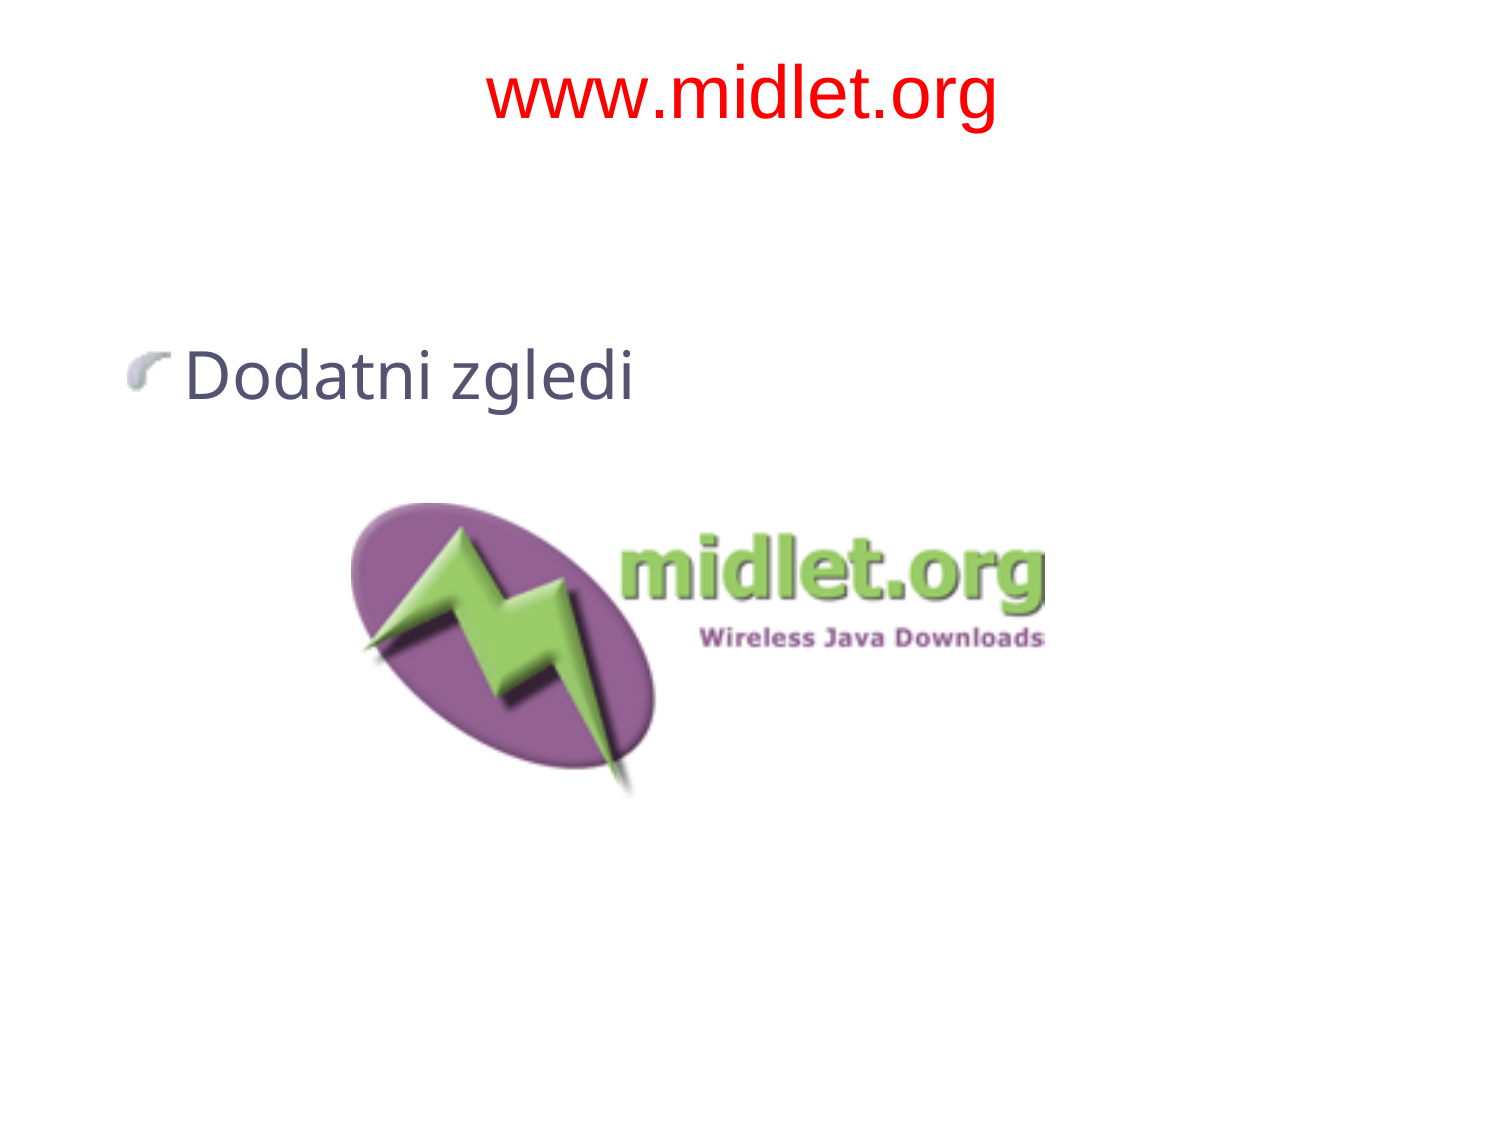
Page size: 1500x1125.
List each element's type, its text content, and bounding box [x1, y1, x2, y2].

list Dodatni zgledi [112, 324, 1388, 540]
picture [351, 503, 1045, 798]
title www.midlet.org [105, 0, 1381, 141]
